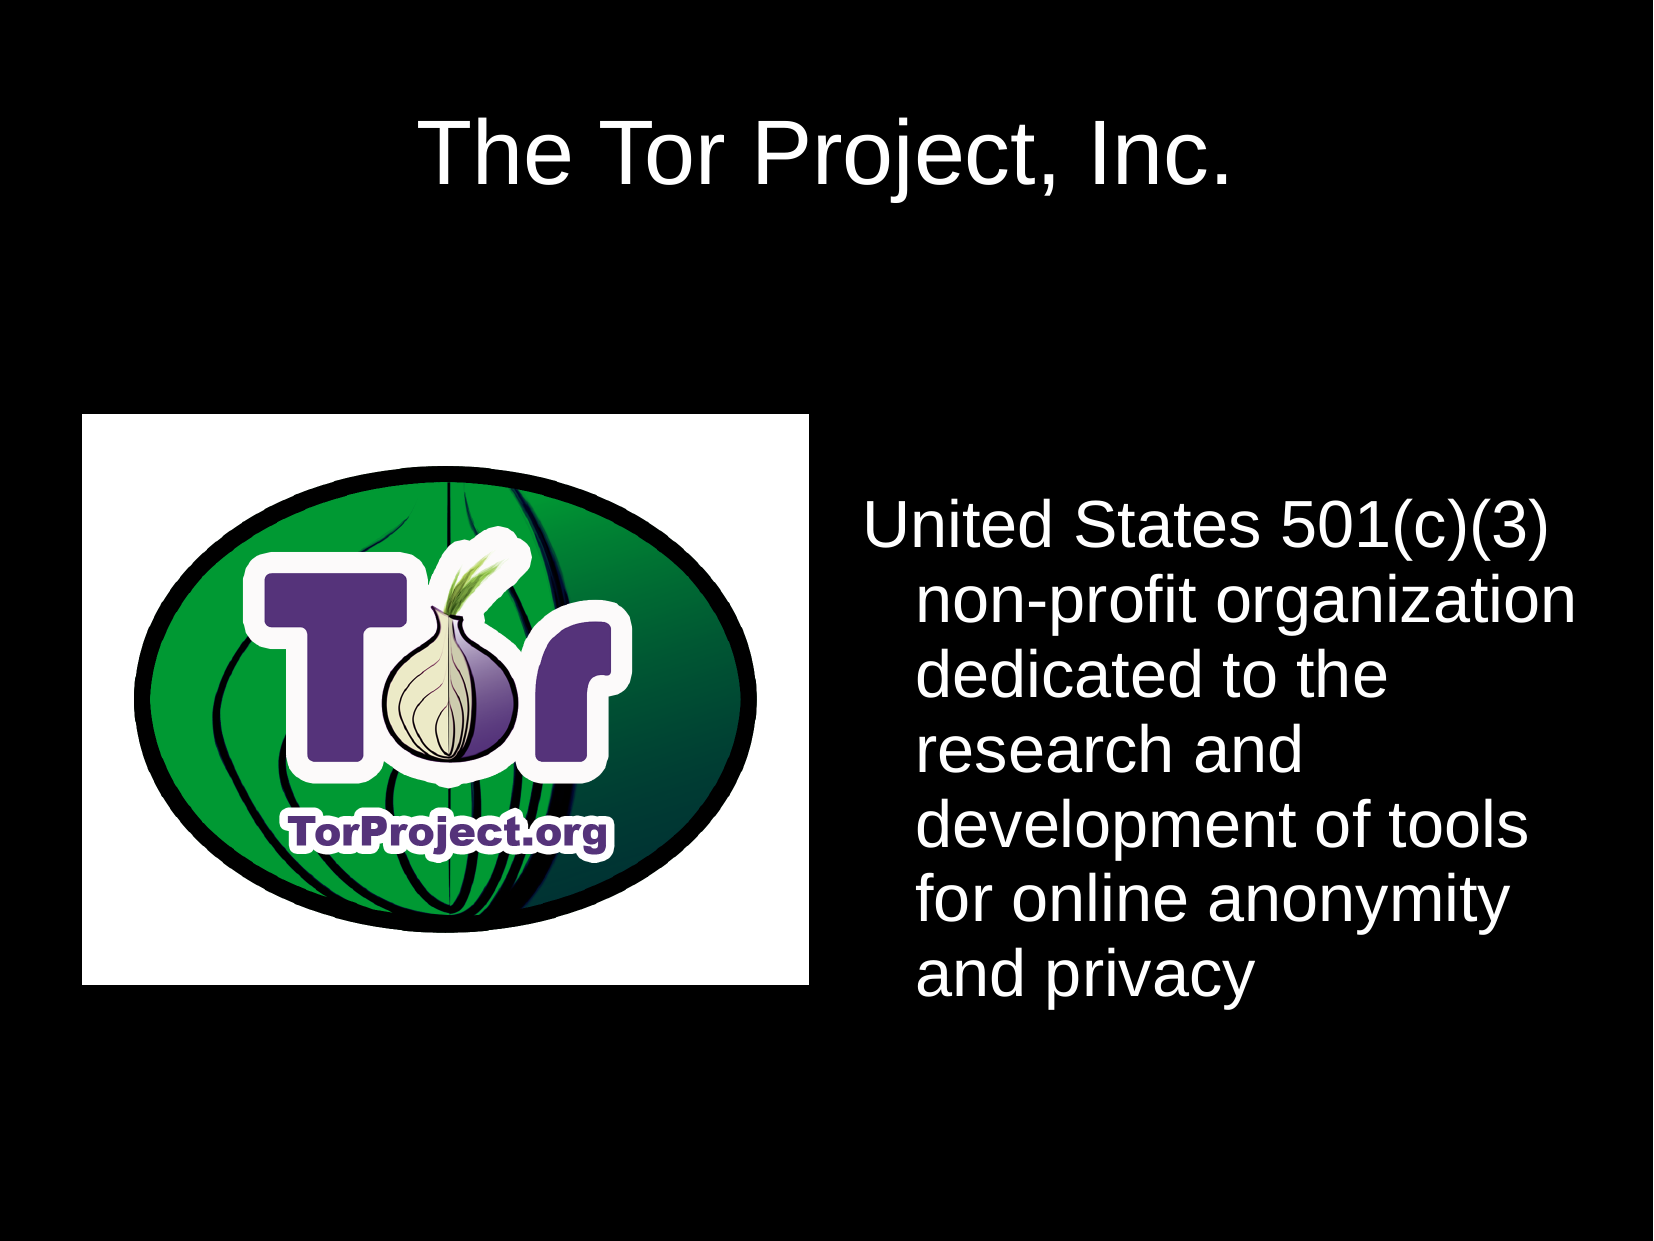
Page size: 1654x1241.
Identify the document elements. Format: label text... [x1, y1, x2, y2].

title The Tor Project, Inc. [82, 49, 1571, 257]
list United States 501(c)(3) non-profit organization dedicated to the research and development of tools for online anonymity and privacy [844, 487, 1613, 1011]
picture [82, 414, 809, 985]
